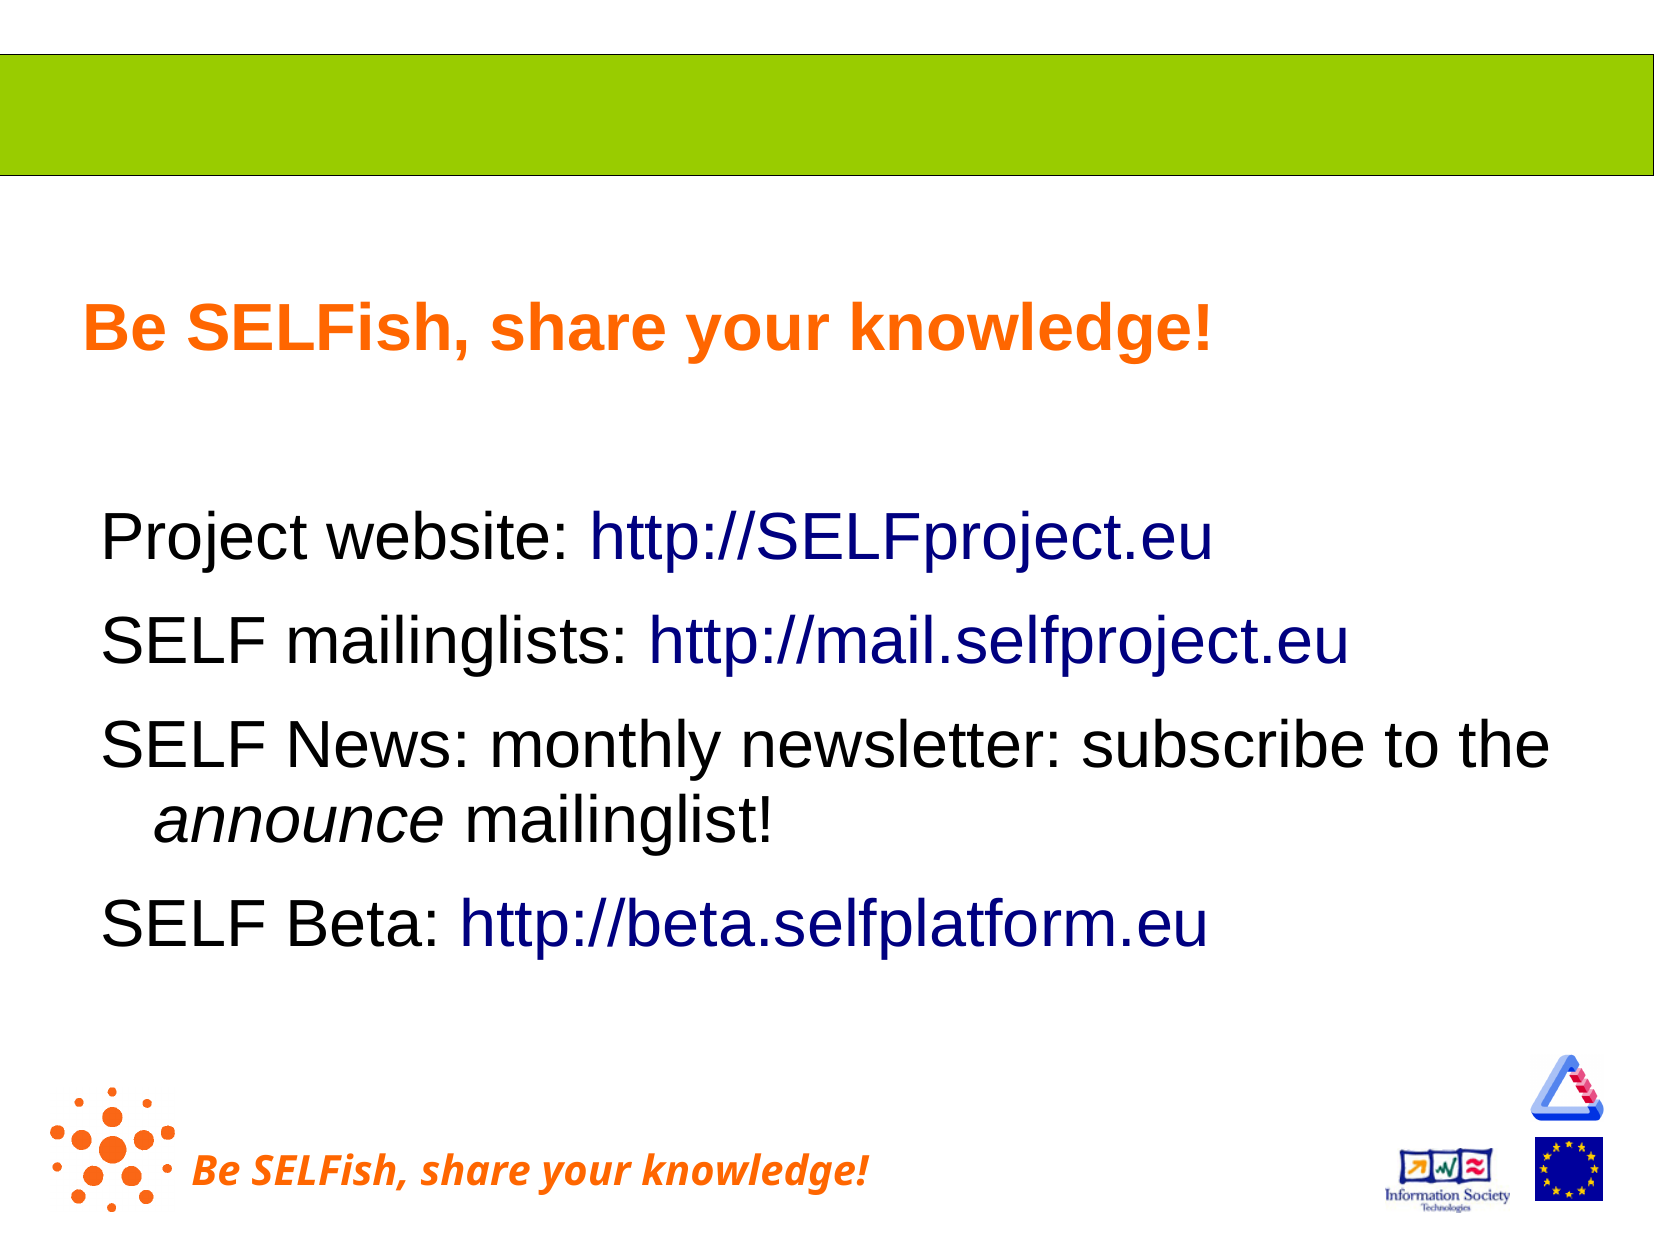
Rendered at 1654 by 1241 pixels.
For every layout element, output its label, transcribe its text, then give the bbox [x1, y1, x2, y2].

picture [1571, 1137, 1603, 1201]
list Be SELFish, share your knowledge! Project website: http://SELFproject.eu SELF mailinglists: http://mail.selfproject.eu SELF News: monthly newsletter: subscribe to the announce mailinglist! SELF Beta: http://beta.selfplatform.eu [82, 290, 1571, 1241]
picture [50, 1087, 82, 1212]
picture [1571, 1054, 1604, 1122]
